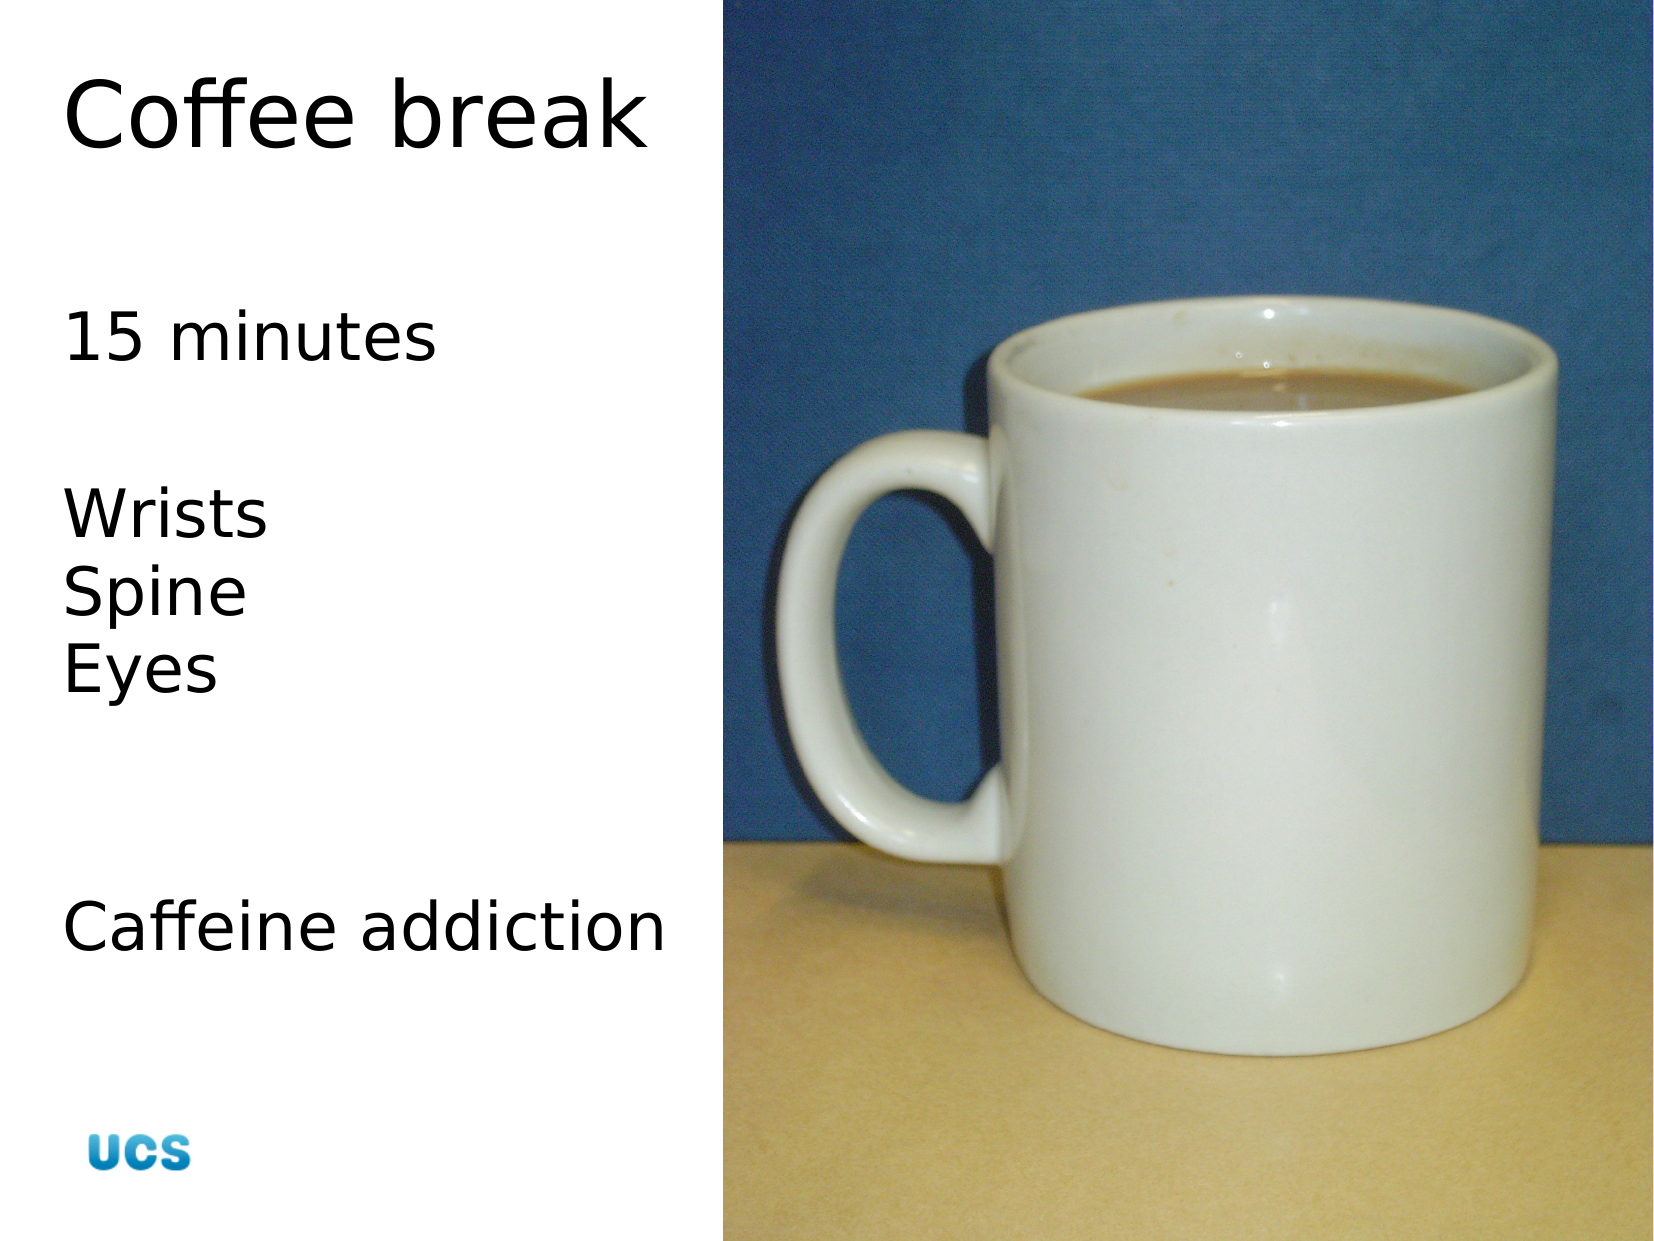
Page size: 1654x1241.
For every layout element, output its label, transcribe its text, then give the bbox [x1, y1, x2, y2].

text_box Caffeine addiction [59, 885, 673, 970]
text_box Coffee break [59, 59, 655, 173]
picture [723, 0, 1654, 1241]
text_box 15 minutes [59, 295, 442, 380]
text_box Wrists Spine Eyes [59, 472, 273, 712]
picture [88, 1133, 191, 1172]
